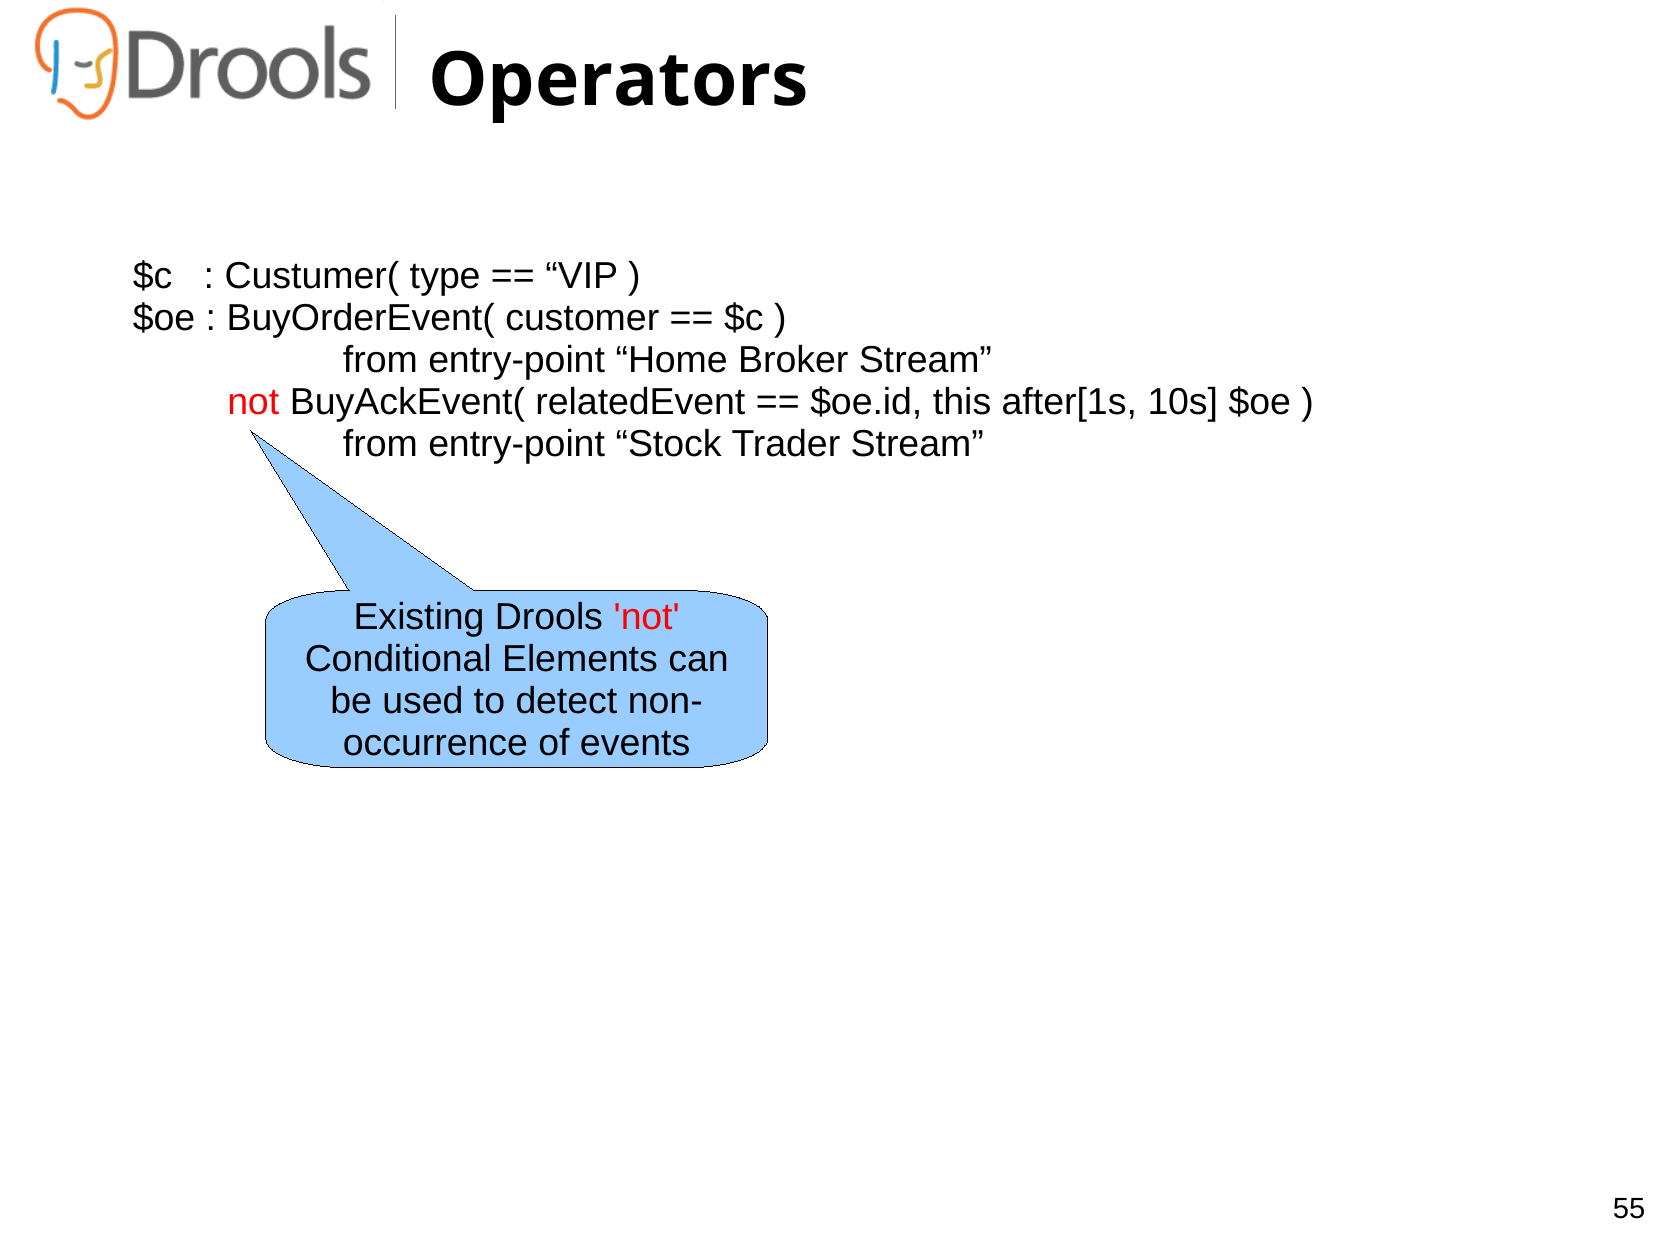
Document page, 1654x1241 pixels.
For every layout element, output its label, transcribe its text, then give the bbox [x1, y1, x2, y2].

picture [29, 0, 384, 126]
title Operators [413, 17, 923, 139]
text_box $c : Custumer( type == “VIP ) $oe : BuyOrderEvent( customer == $c ) from entry-point “Home Broker Stream” not BuyAckEvent( relatedEvent == $oe.id, this after[1s, 10s] $oe ) from entry-point “Stock Trader Stream” [118, 247, 1447, 473]
text_box Existing Drools 'not' Conditional Elements can be used to detect non-occurrence of events [250, 430, 768, 768]
